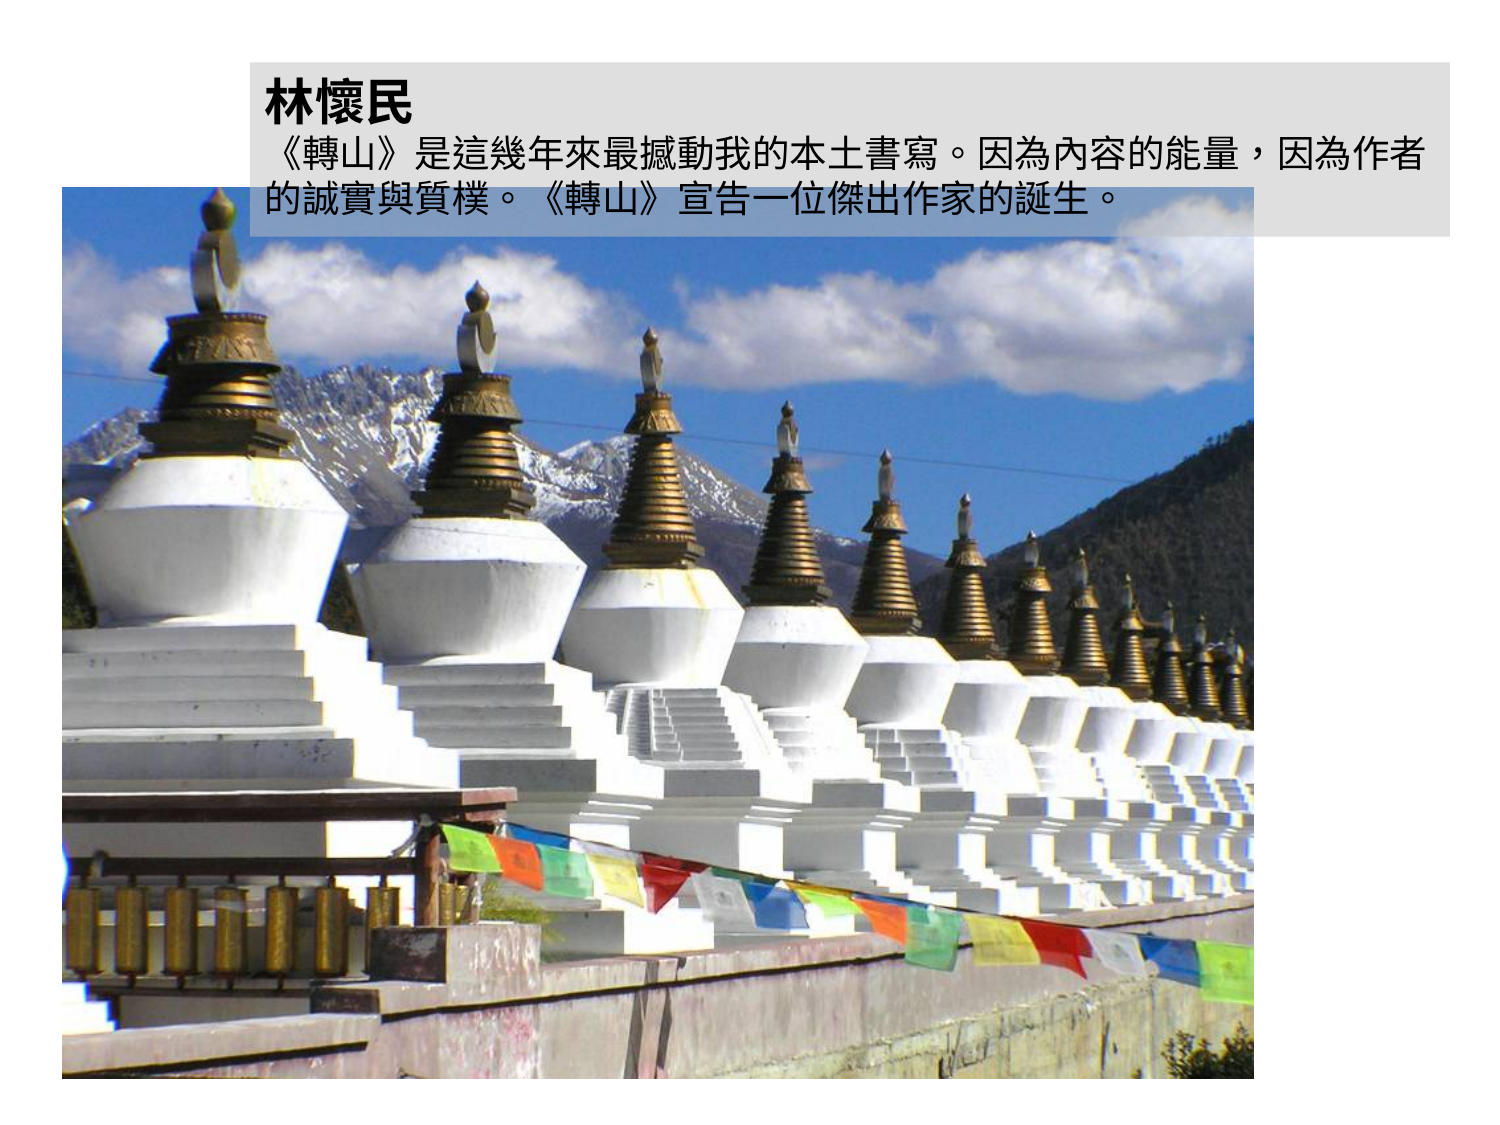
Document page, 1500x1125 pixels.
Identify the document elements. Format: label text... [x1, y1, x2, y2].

text_box 林懷民 《轉山》是這幾年來最撼動我的本土書寫。因為內容的能量，因為作者的誠實與質樸。《轉山》宣告一位傑出作家的誕生。 [249, 62, 1450, 237]
picture [62, 187, 1254, 1079]
